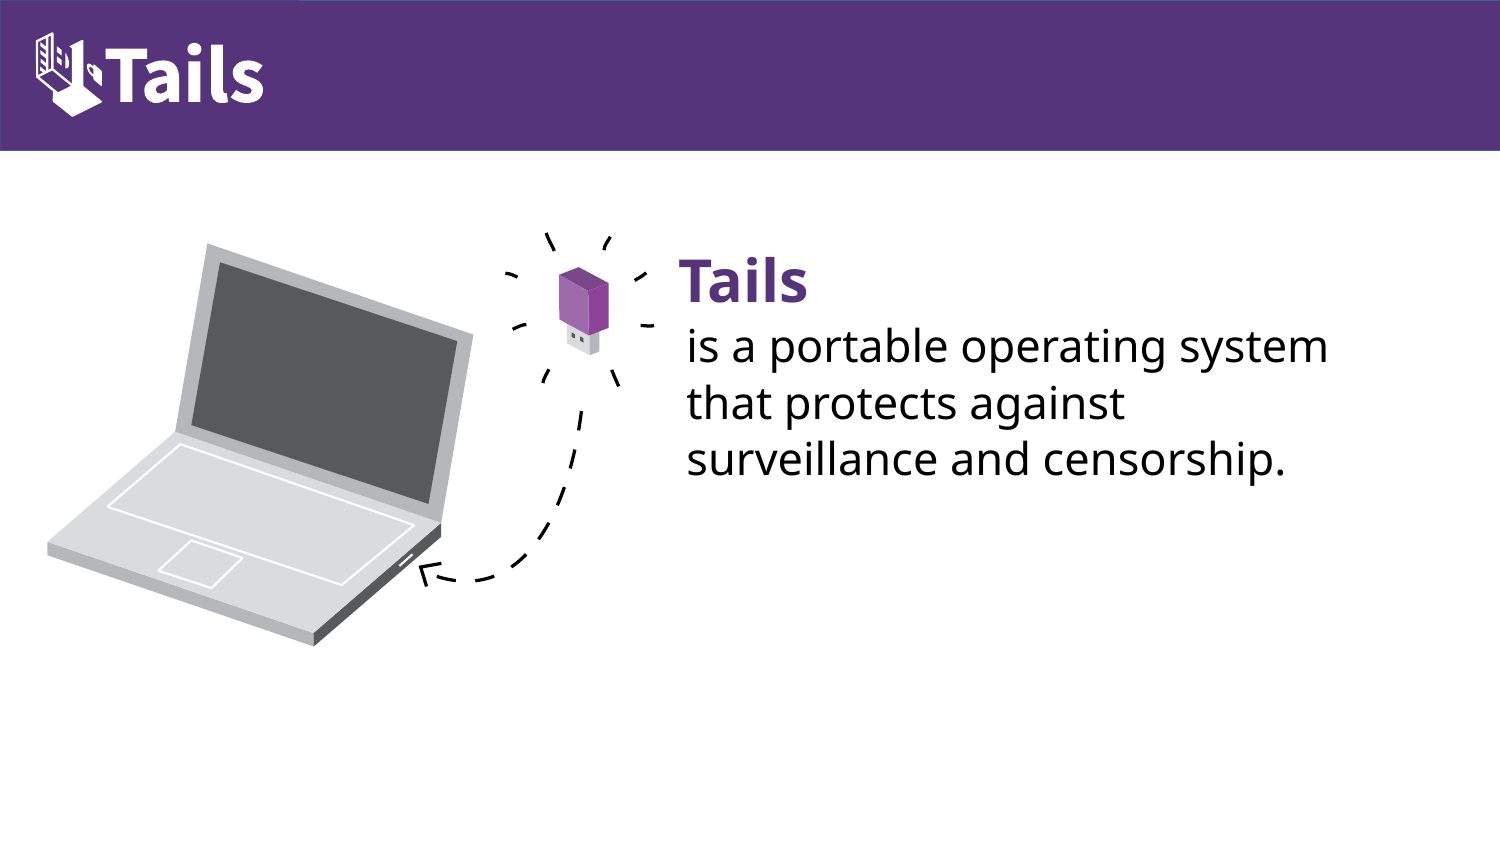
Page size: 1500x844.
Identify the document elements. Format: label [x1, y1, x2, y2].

picture [0, 179, 1329, 700]
